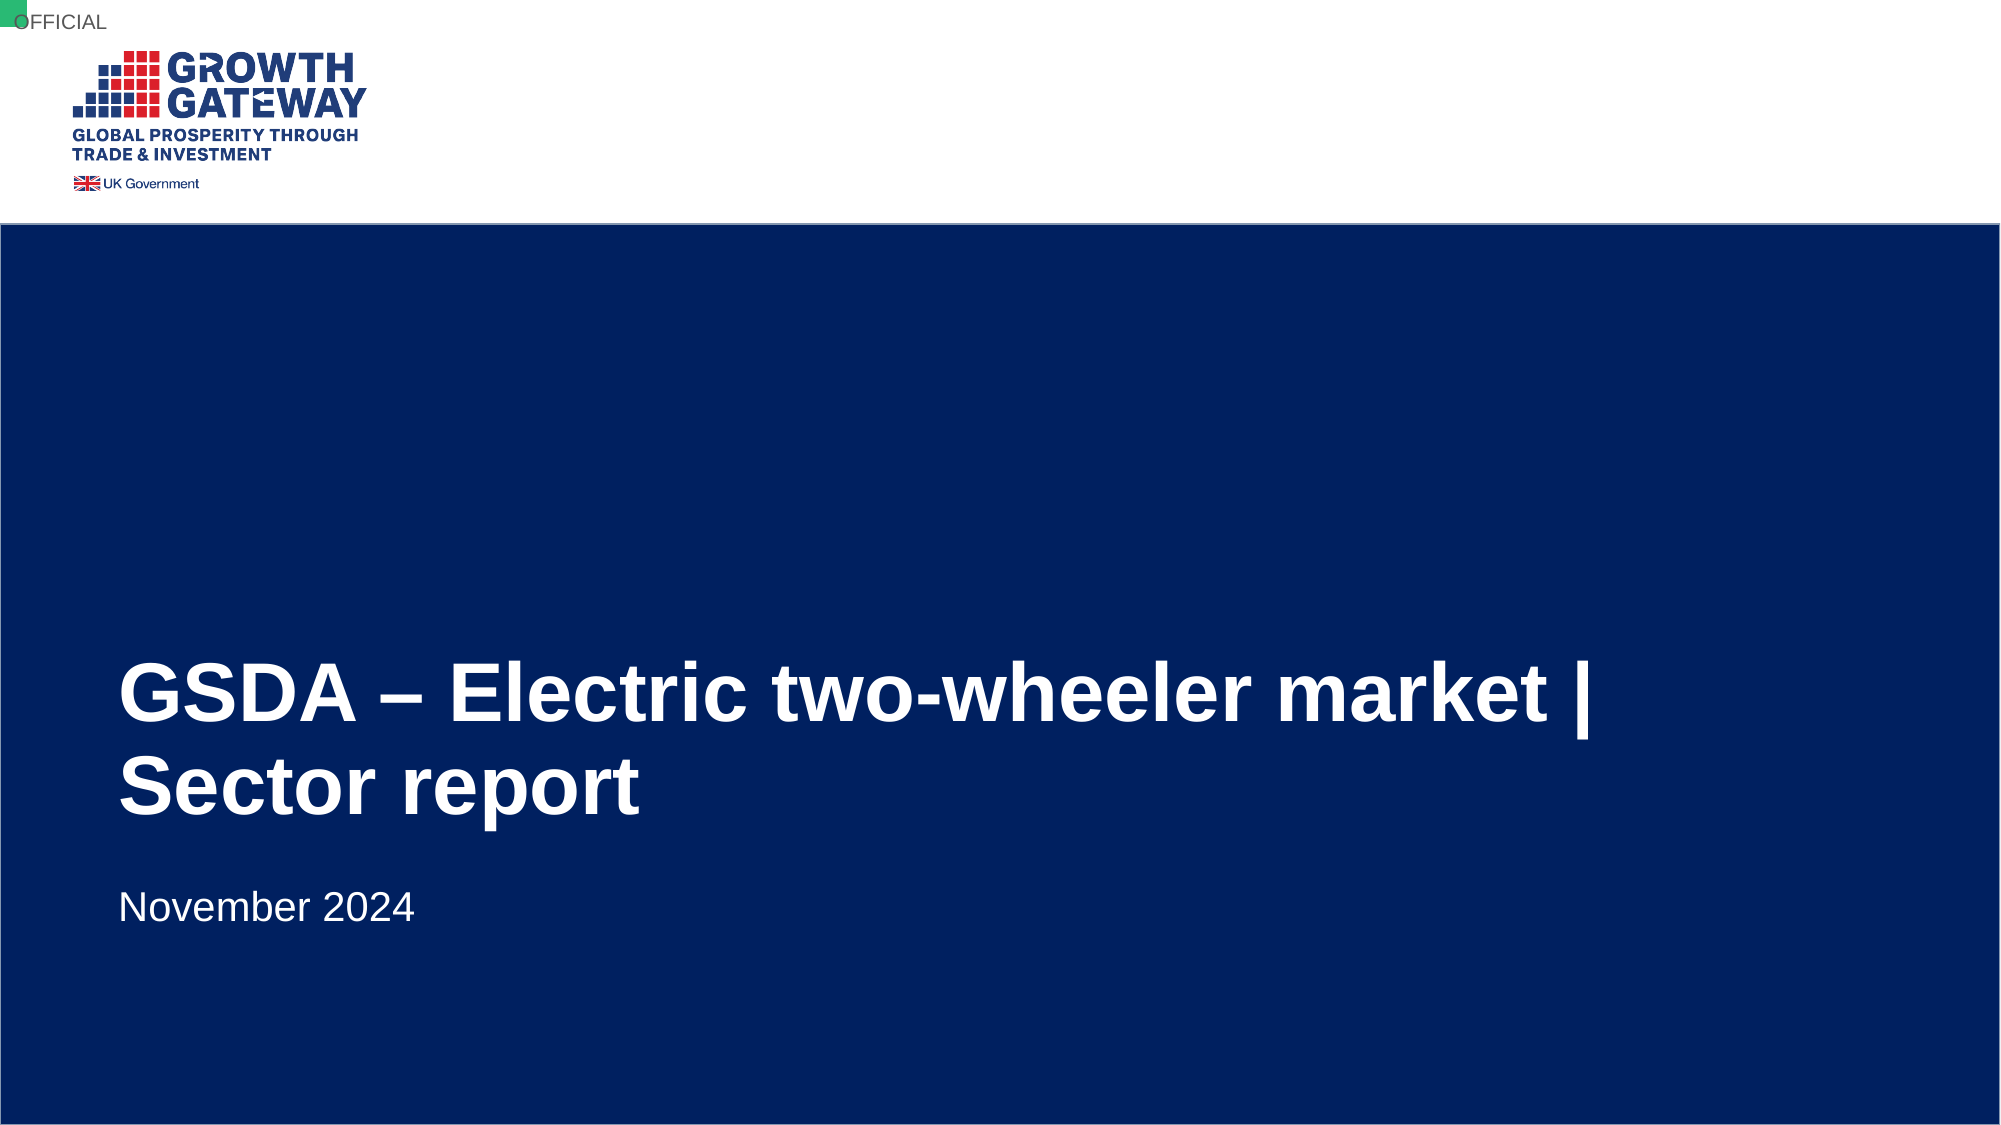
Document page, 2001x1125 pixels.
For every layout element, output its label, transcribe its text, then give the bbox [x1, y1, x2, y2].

subtitle November 2024 [103, 868, 1241, 934]
title GSDA – Electric two-wheeler market | Sector report [103, 611, 1897, 868]
